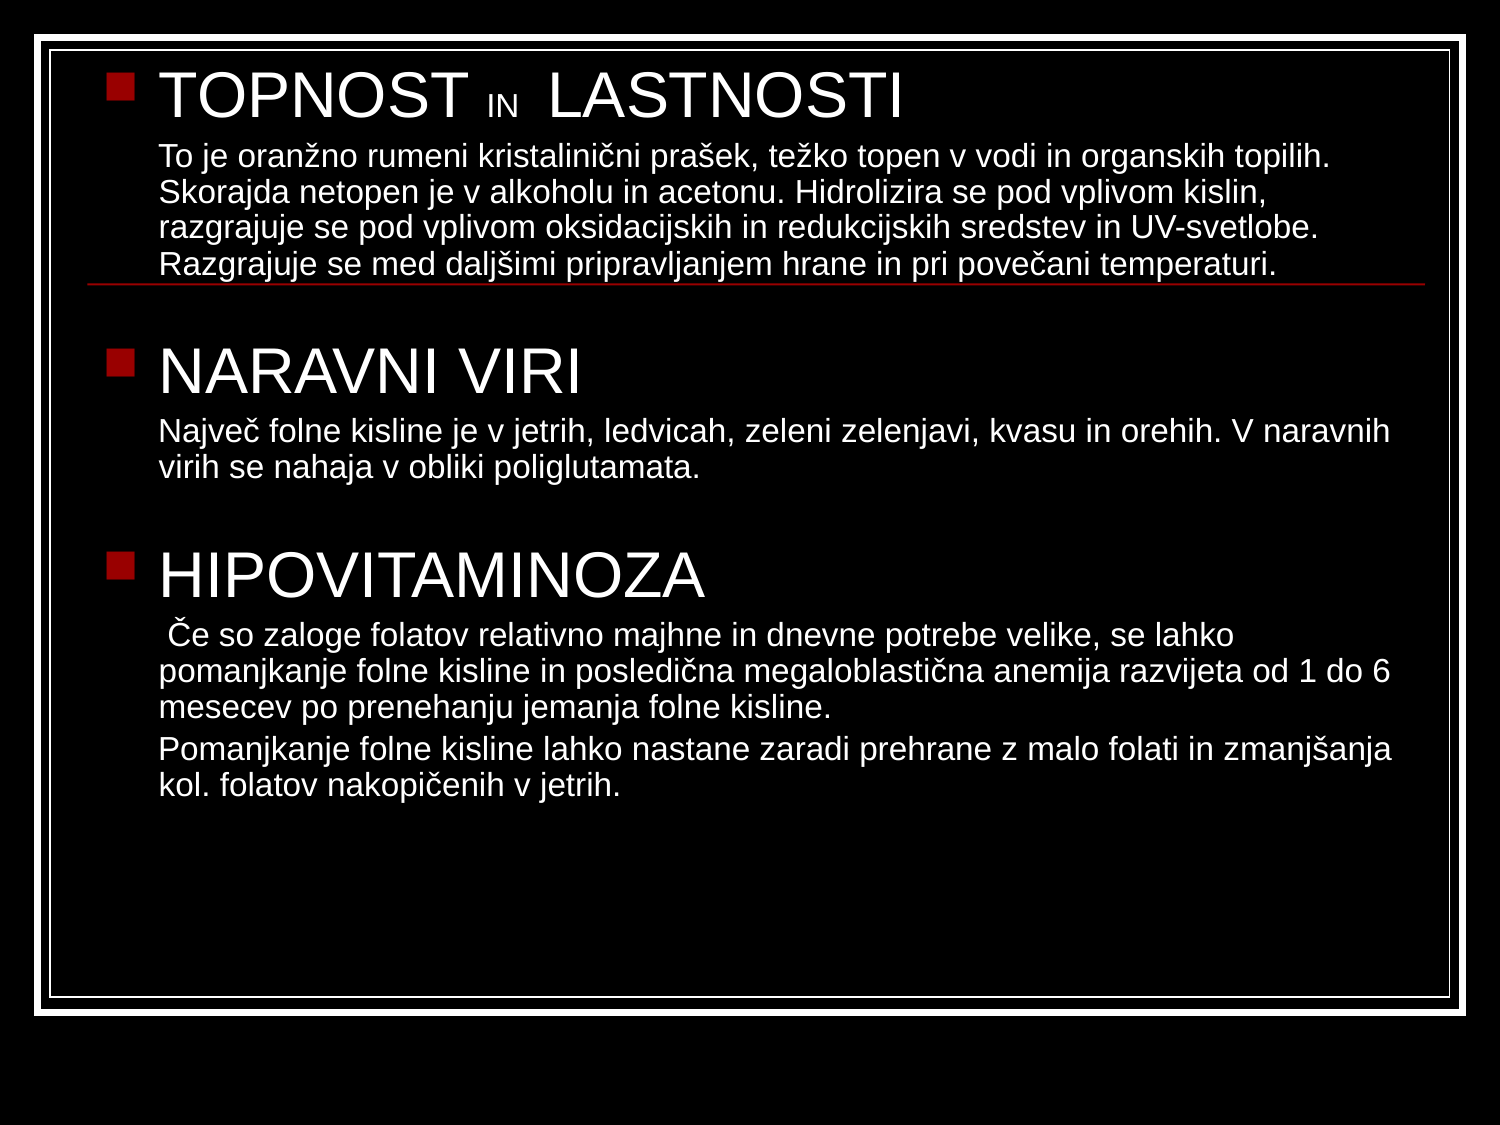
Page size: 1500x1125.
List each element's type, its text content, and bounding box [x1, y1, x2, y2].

list TOPNOST IN LASTNOSTI To je oranžno rumeni kristalinični prašek, težko topen v vodi in organskih topilih. Skorajda netopen je v alkoholu in acetonu. Hidrolizira se pod vplivom kislin, razgrajuje se pod vplivom oksidacijskih in redukcijskih sredstev in UV-svetlobe. Razgrajuje se med daljšimi pripravljanjem hrane in pri povečani temperaturi. NARAVNI VIRI Največ folne kisline je v jetrih, ledvicah, zeleni zelenjavi, kvasu in orehih. V naravnih virih se nahaja v obliki poliglutamata. HIPOVITAMINOZA Če so zaloge folatov relativno majhne in dnevne potrebe velike, se lahko pomanjkanje folne kisline in posledična megaloblastična anemija razvijeta od 1 do 6 mesecev po prenehanju jemanja folne kisline. Pomanjkanje folne kisline lahko nastane zaradi prehrane z malo folati in zmanjšanja kol. folatov nakopičenih v jetrih. [87, 54, 1425, 963]
